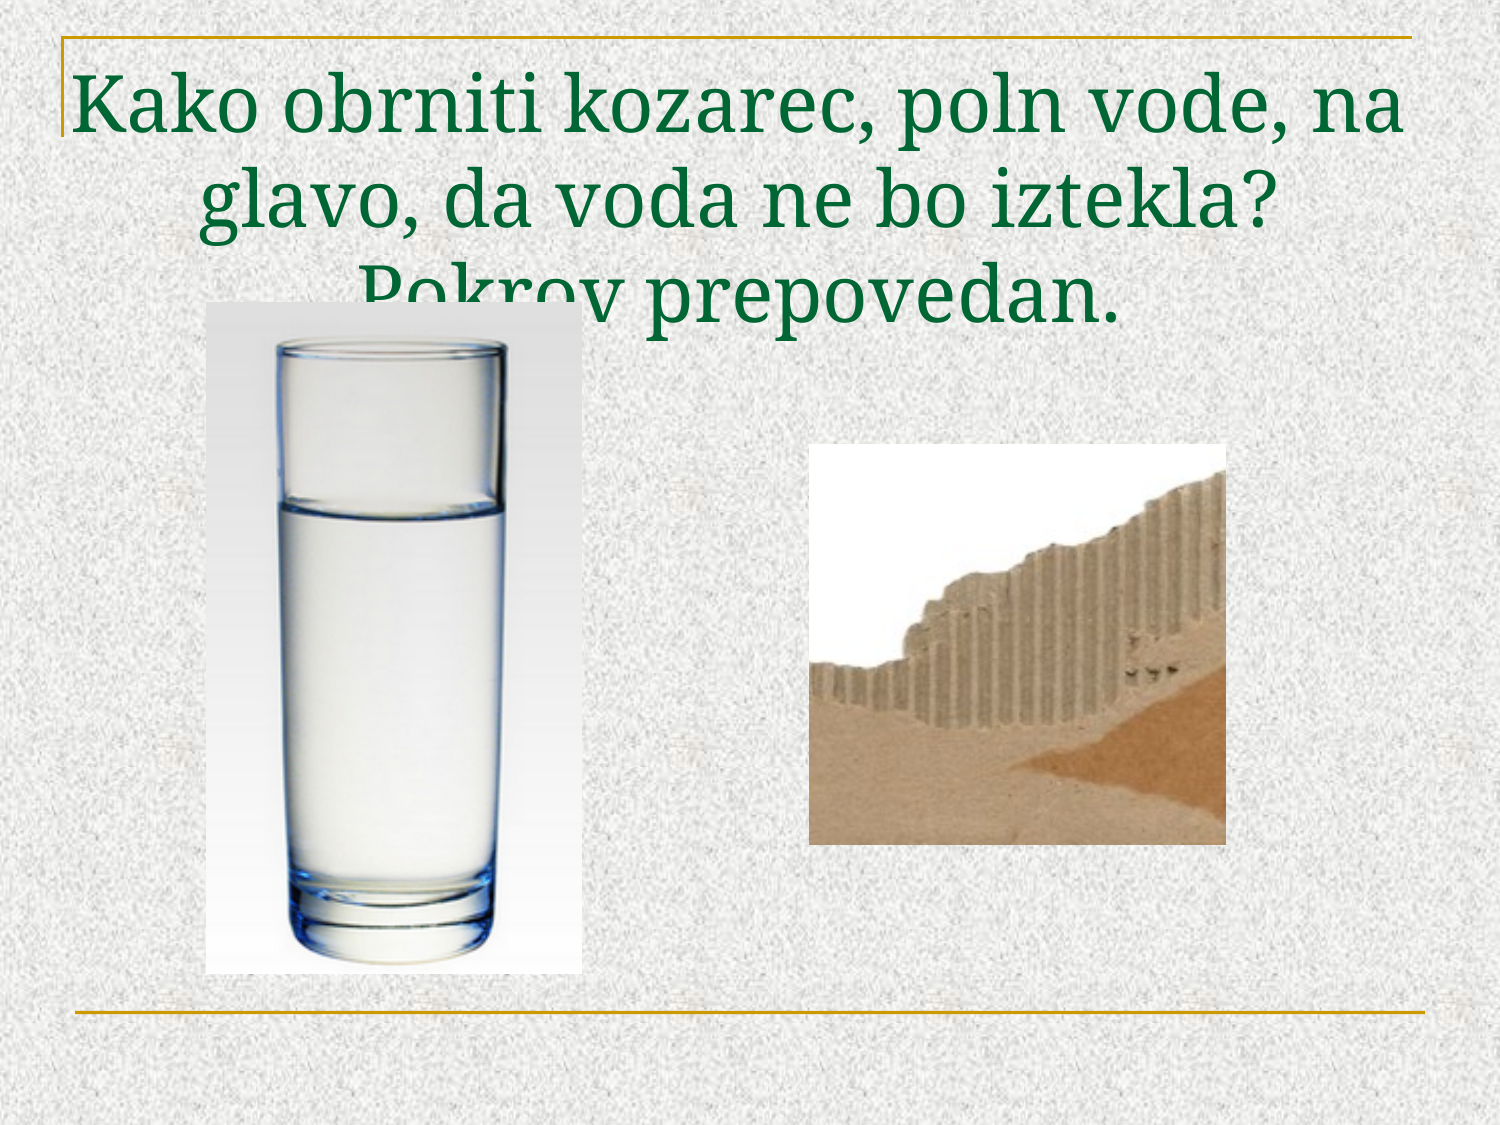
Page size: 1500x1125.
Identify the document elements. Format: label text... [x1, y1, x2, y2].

picture [0, 0, 1500, 1125]
title Kako obrniti kozarec, poln vode, na glavo, da voda ne bo iztekla? Pokrov prepovedan. [53, 45, 1425, 233]
